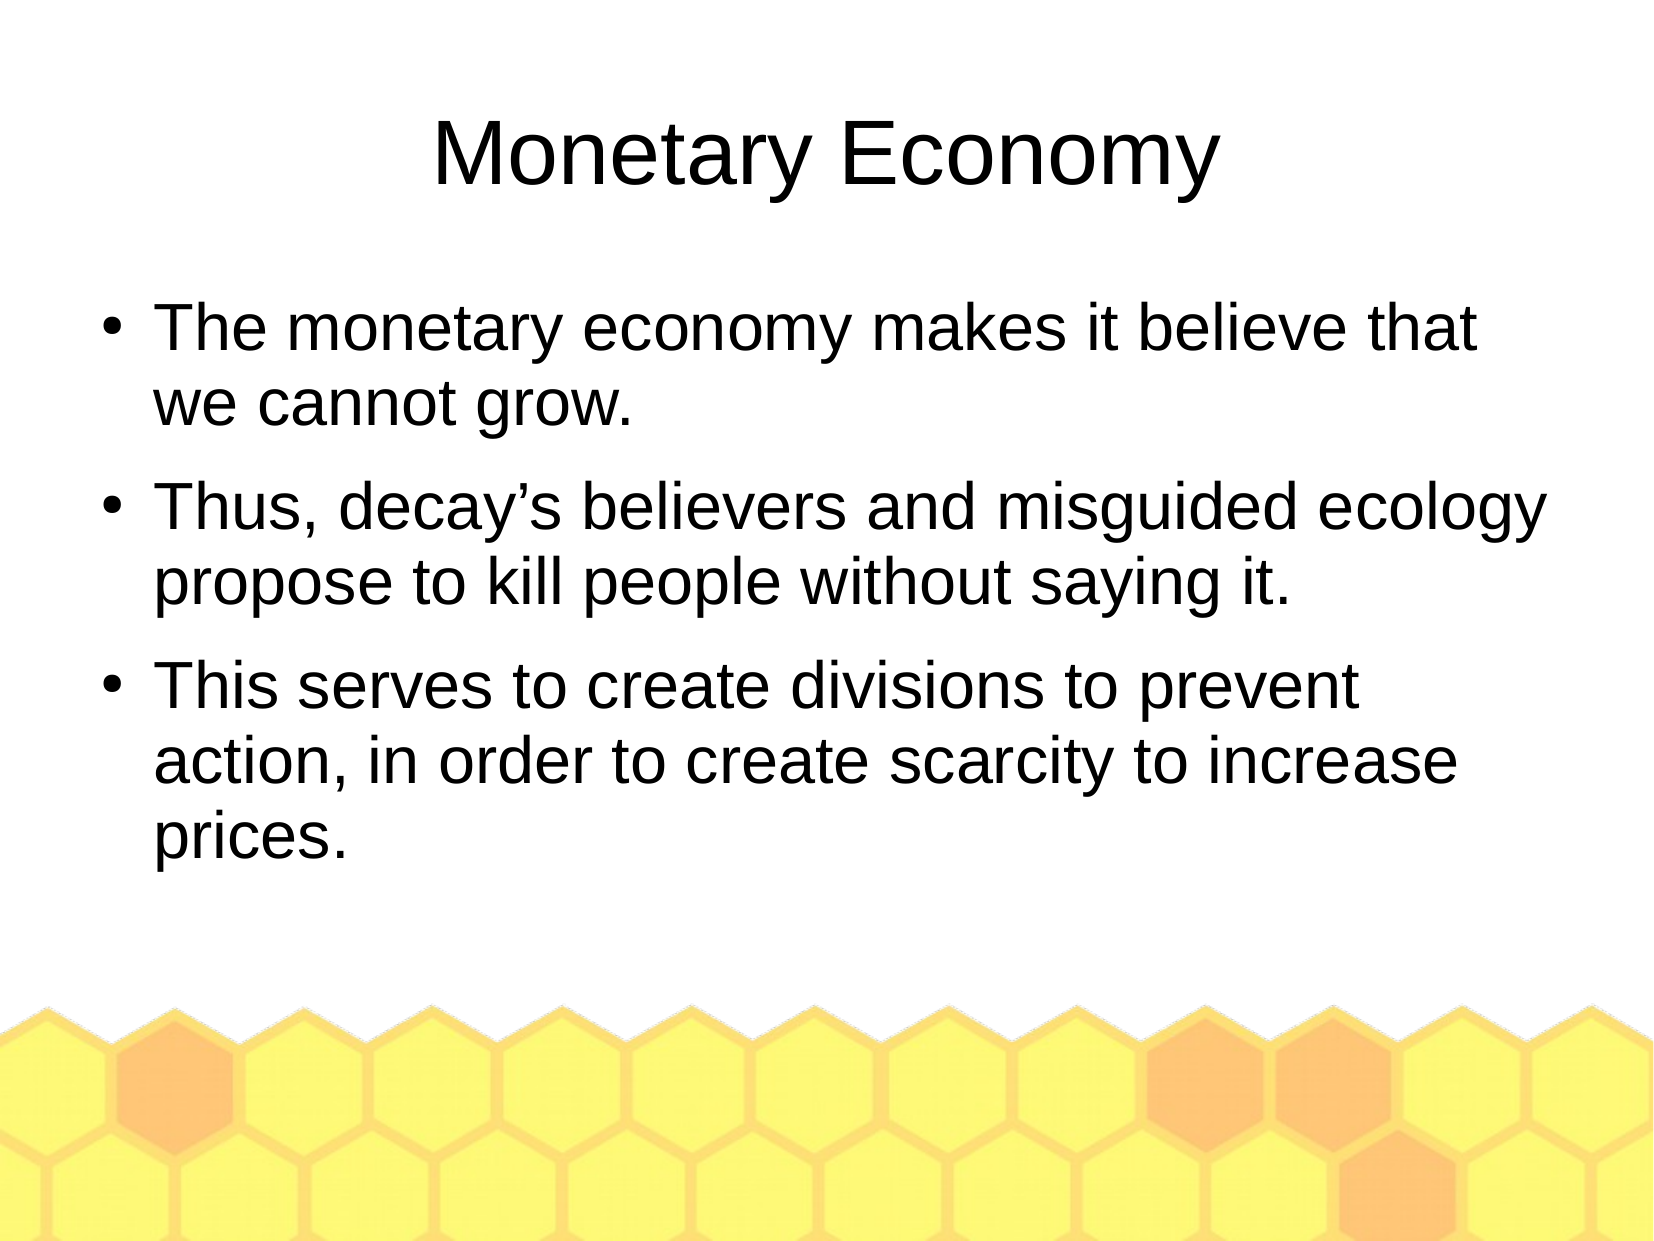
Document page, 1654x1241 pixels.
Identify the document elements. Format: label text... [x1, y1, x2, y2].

title Monetary Economy [82, 49, 1571, 257]
picture [0, 1001, 1654, 1241]
list The monetary economy makes it believe that we cannot grow. Thus, decay’s believers and misguided ecology propose to kill people without saying it. This serves to create divisions to prevent action, in order to create scarcity to increase prices. [82, 290, 1571, 1010]
